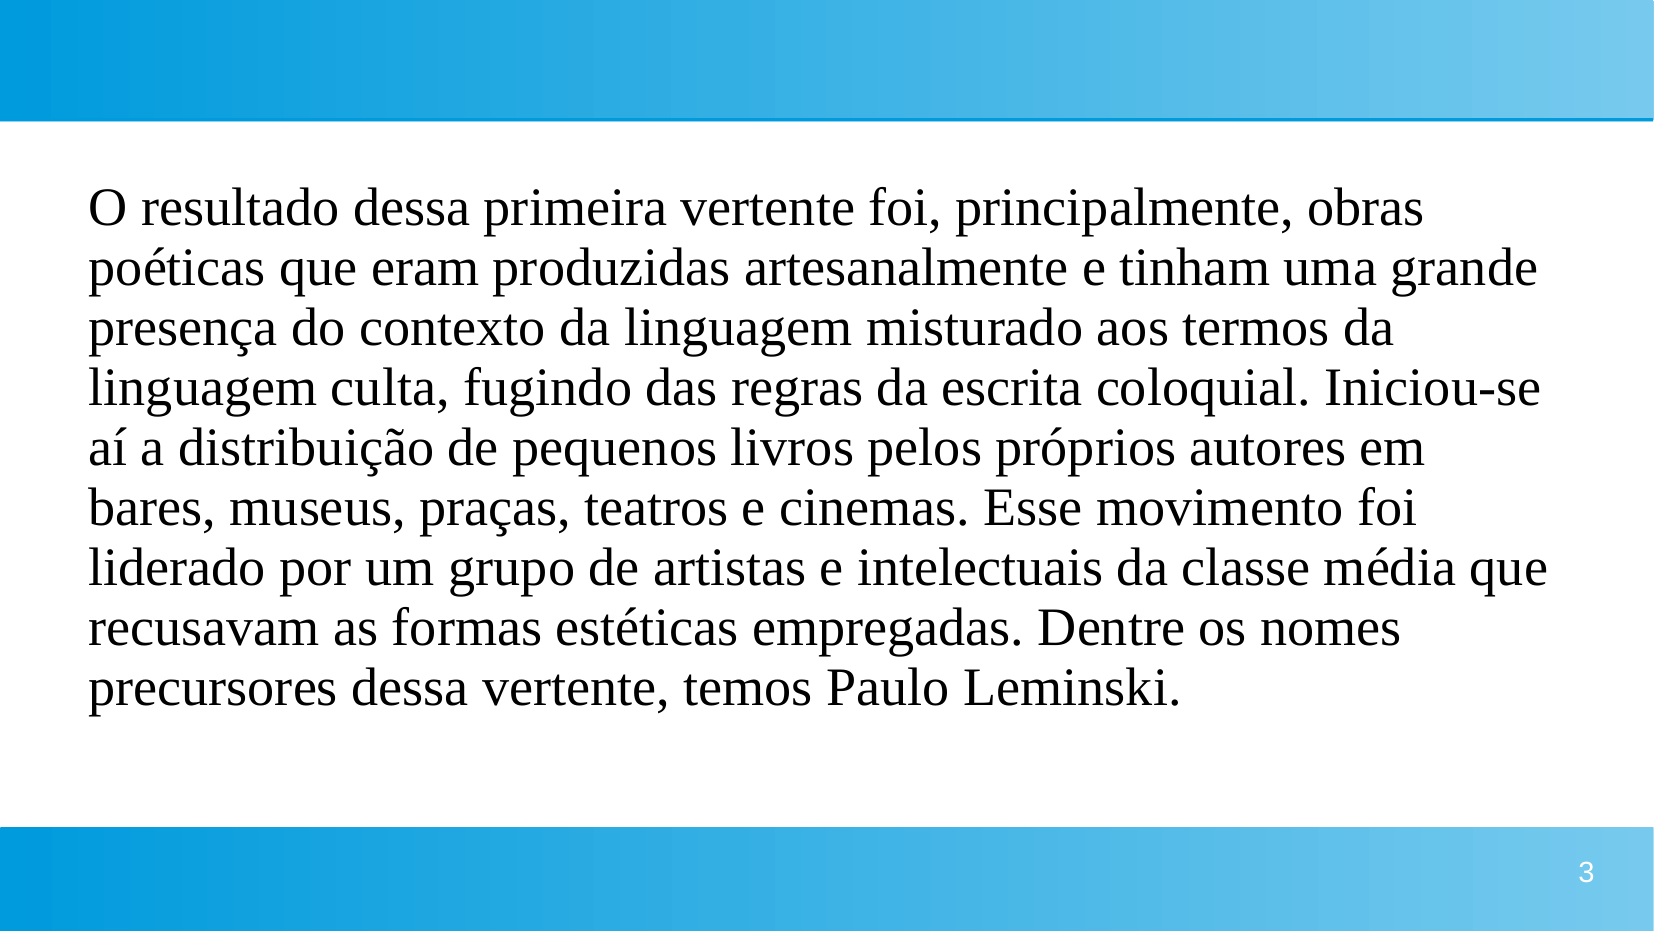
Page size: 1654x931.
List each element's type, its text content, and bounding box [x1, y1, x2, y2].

list O resultado dessa primeira vertente foi, principalmente, obras poéticas que eram produzidas artesanalmente e tinham uma grande presença do contexto da linguagem misturado aos termos da linguagem culta, fugindo das regras da escrita coloquial. Iniciou-se aí a distribuição de pequenos livros pelos próprios autores em bares, museus, praças, teatros e cinemas. Esse movimento foi liderado por um grupo de artistas e intelectuais da classe média que recusavam as formas estéticas empregadas. Dentre os nomes precursores dessa vertente, temos Paulo Leminski. [88, 177, 1565, 768]
